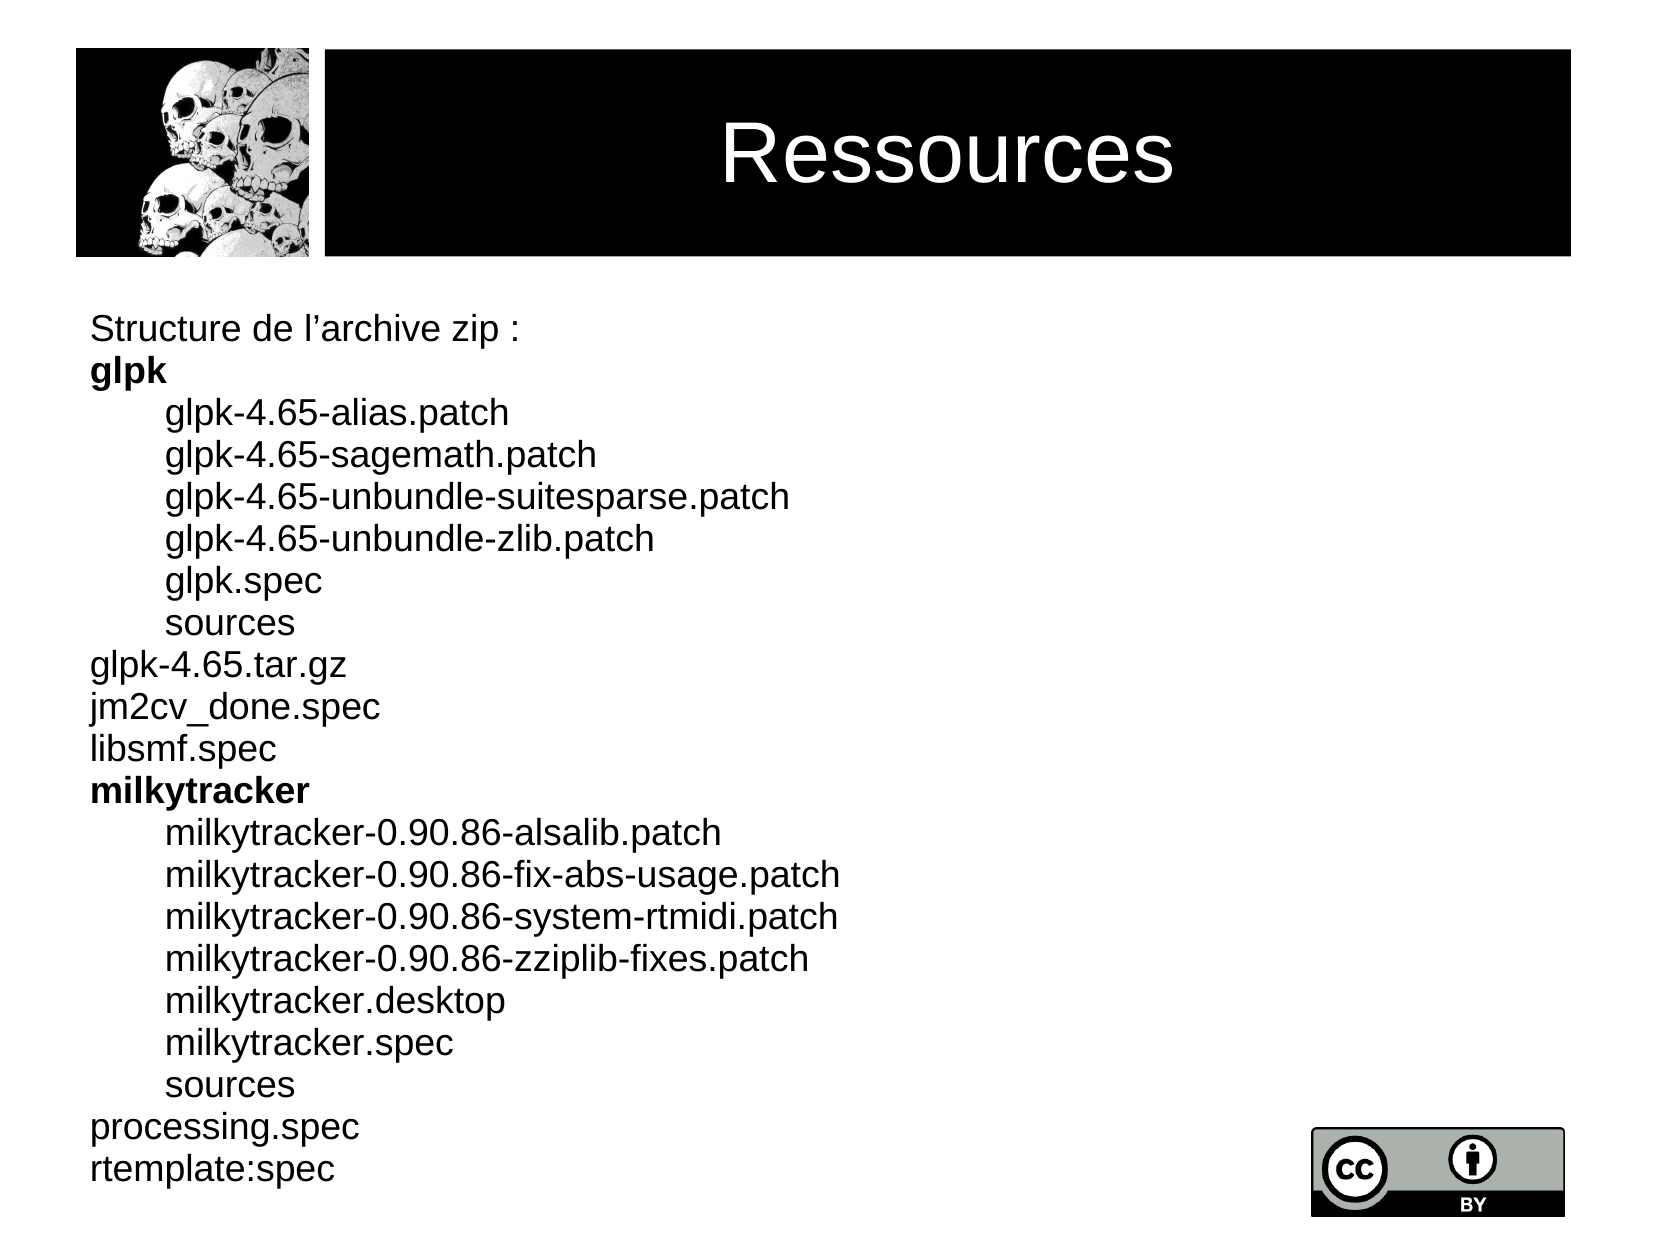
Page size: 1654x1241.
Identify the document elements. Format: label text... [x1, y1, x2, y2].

text_box Structure de l’archive zip : glpk glpk-4.65-alias.patch glpk-4.65-sagemath.patch glpk-4.65-unbundle-suitesparse.patch glpk-4.65-unbundle-zlib.patch glpk.spec sources glpk-4.65.tar.gz jm2cv_done.spec libsmf.spec milkytracker milkytracker-0.90.86-alsalib.patch milkytracker-0.90.86-fix-abs-usage.patch milkytracker-0.90.86-system-rtmidi.patch milkytracker-0.90.86-zziplib-fixes.patch milkytracker.desktop milkytracker.spec sources processing.spec rtemplate:spec [75, 300, 1576, 1197]
picture [1311, 1197, 1565, 1217]
picture [76, 48, 309, 257]
title Ressources [324, 49, 1571, 257]
